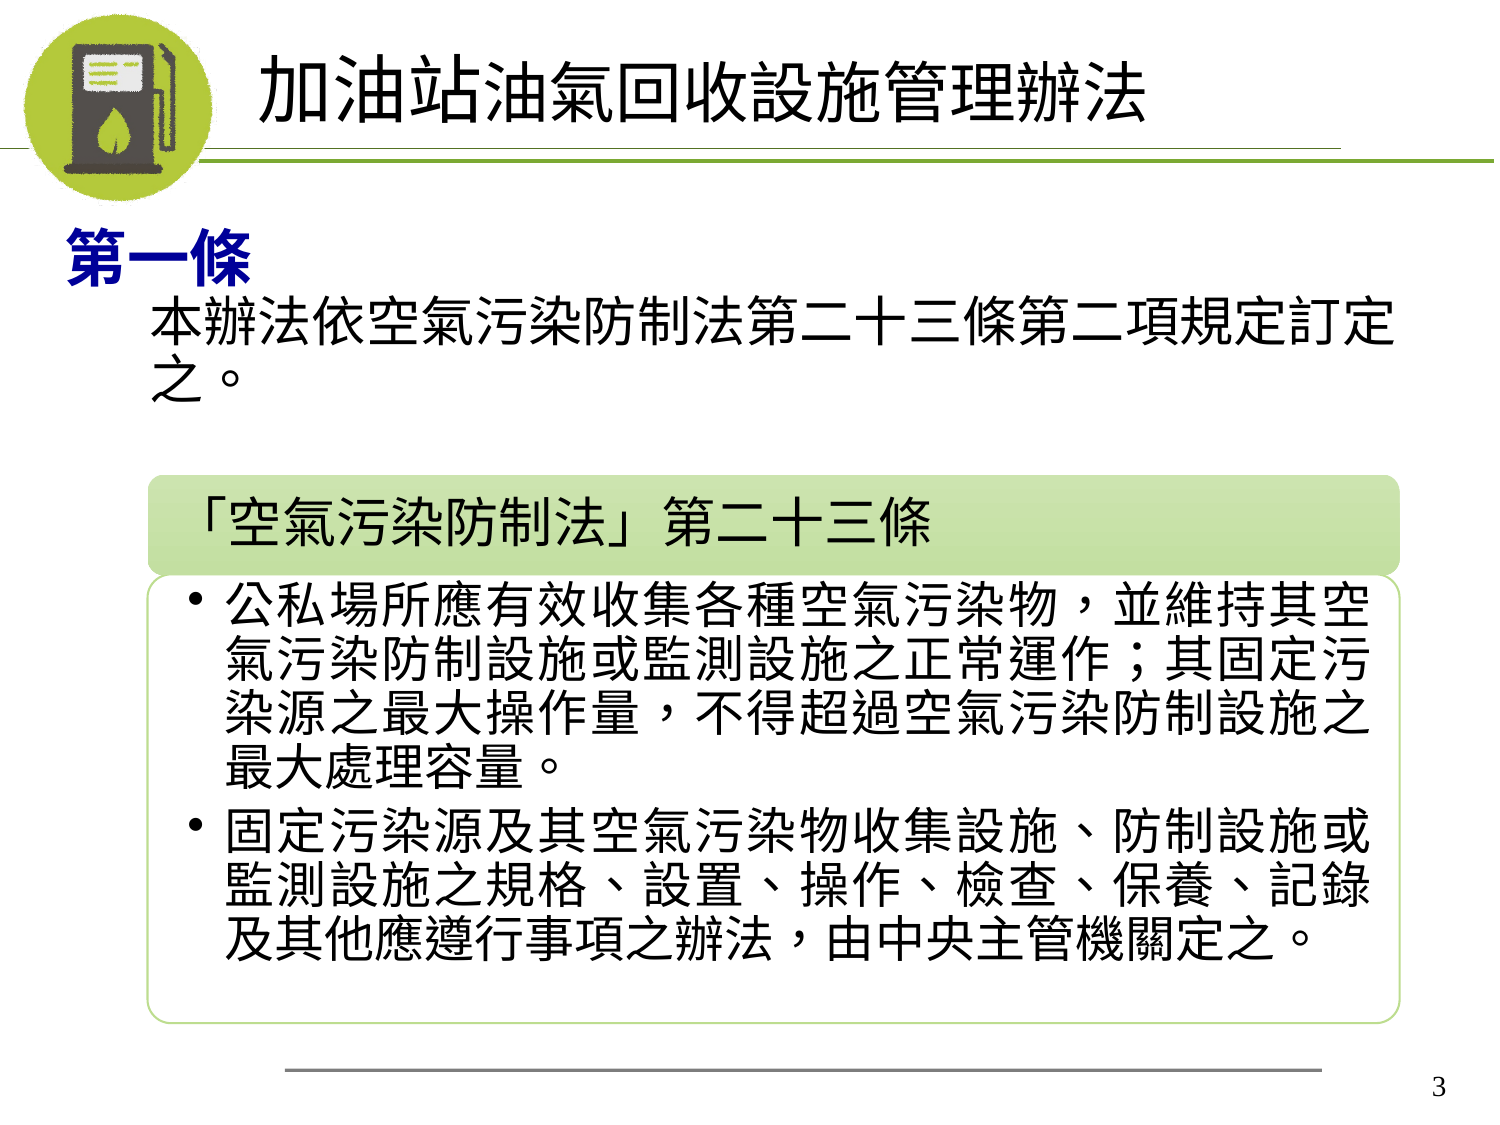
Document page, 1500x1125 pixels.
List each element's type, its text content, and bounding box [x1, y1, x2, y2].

picture [17, 7, 219, 208]
text_box 「空氣污染防制法」第二十三條 [147, 474, 1400, 575]
slide_number <編號> [1396, 1046, 1483, 1123]
text_box 公私場所應有效收集各種空氣污染物，並維持其空氣污染防制設施或監測設施之正常運作；其固定污染源之最大操作量，不得超過空氣污染防制設施之最大處理容量。 固定污染源及其空氣污染物收集設施、防制設施或監測設施之規格、設置、操作、檢查、保養、記錄及其他應遵行事項之辦法，由中央主管機關定之。 [147, 575, 1400, 1010]
list 第一條 本辦法依空氣污染防制法第二十三條第二項規定訂定之。 [50, 219, 1425, 1038]
title 加油站油氣回收設施管理辦法 [242, 37, 1424, 149]
